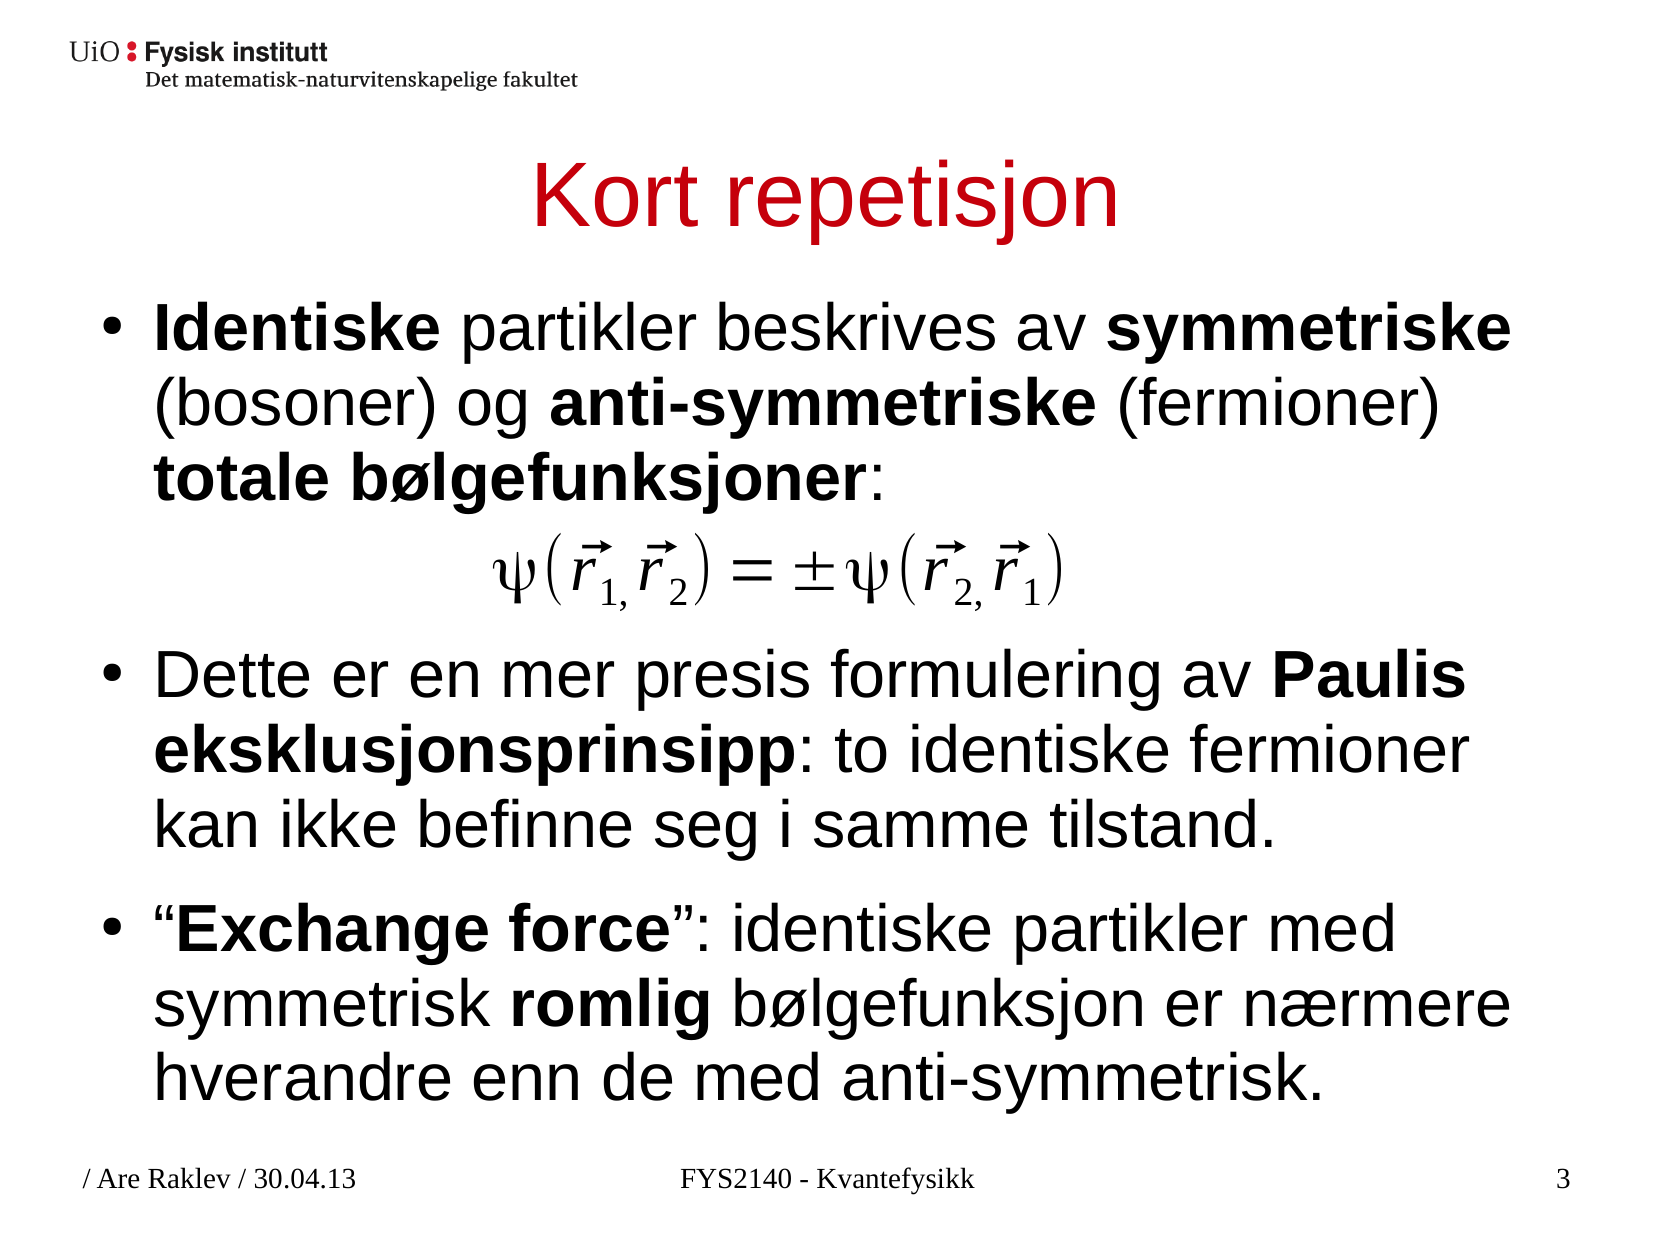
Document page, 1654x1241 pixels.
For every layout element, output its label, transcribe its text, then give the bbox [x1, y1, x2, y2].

list Identiske partikler beskrives av symmetriske (bosoner) og anti-symmetriske (fermioner) totale bølgefunksjoner: Dette er en mer presis formulering av Paulis eksklusjonsprinsipp: to identiske fermioner kan ikke befinne seg i samme tilstand. “Exchange force”: identiske partikler med symmetrisk romlig bølgefunksjon er nærmere hverandre enn de med anti-symmetrisk. [82, 290, 1538, 1114]
chart [483, 528, 1073, 614]
picture [68, 37, 581, 93]
title Kort repetisjon [82, 90, 1571, 298]
